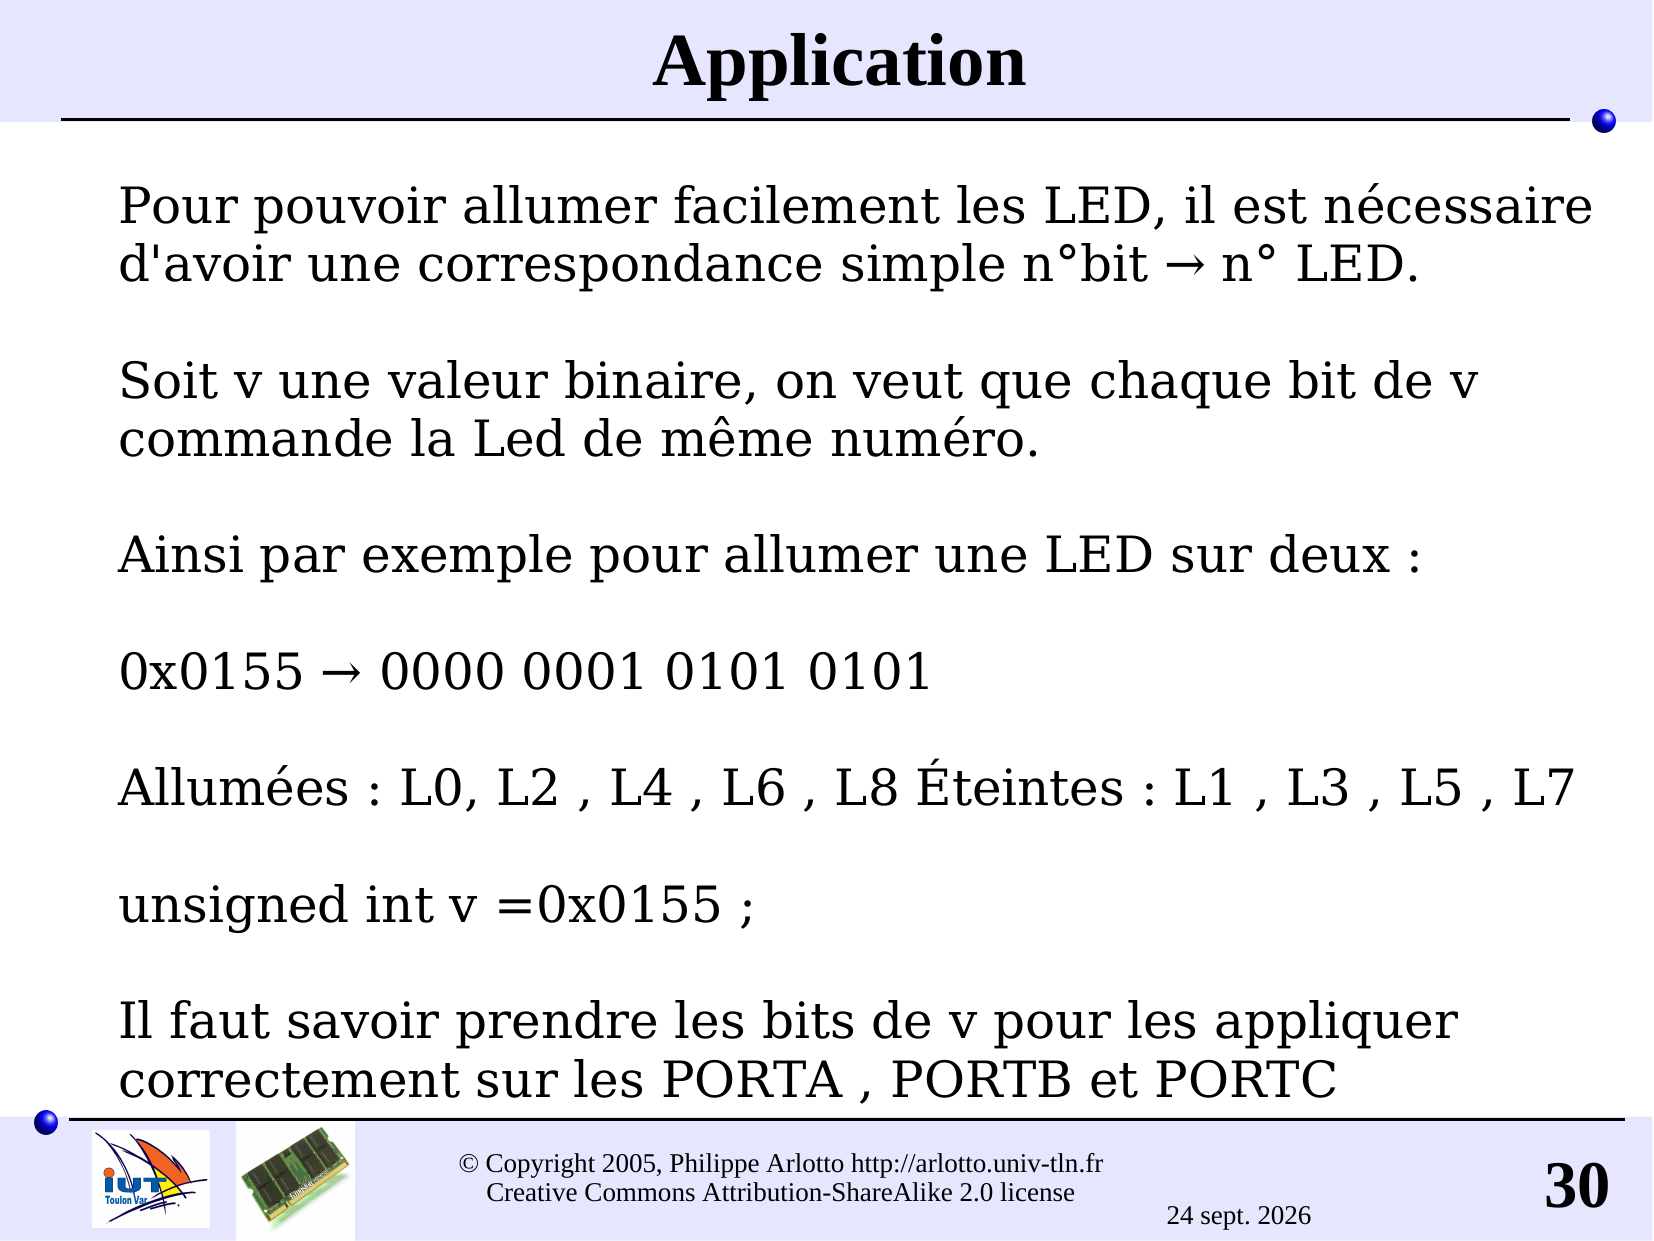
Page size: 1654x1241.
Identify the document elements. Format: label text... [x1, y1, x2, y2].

title Application [95, 11, 1585, 110]
text_box Pour pouvoir allumer facilement les LED, il est nécessaire d'avoir une correspondance simple n°bit → n° LED. Soit v une valeur binaire, on veut que chaque bit de v commande la Led de même numéro. Ainsi par exemple pour allumer une LED sur deux : 0x0155 → 0000 0001 0101 0101 Allumées : L0, L2 , L4 , L6 , L8 Éteintes : L1 , L3 , L5 , L7 unsigned int v =0x0155 ; Il faut savoir prendre les bits de v pour les appliquer correctement sur les PORTA , PORTB et PORTC [118, 177, 1595, 1109]
picture [236, 1121, 355, 1241]
